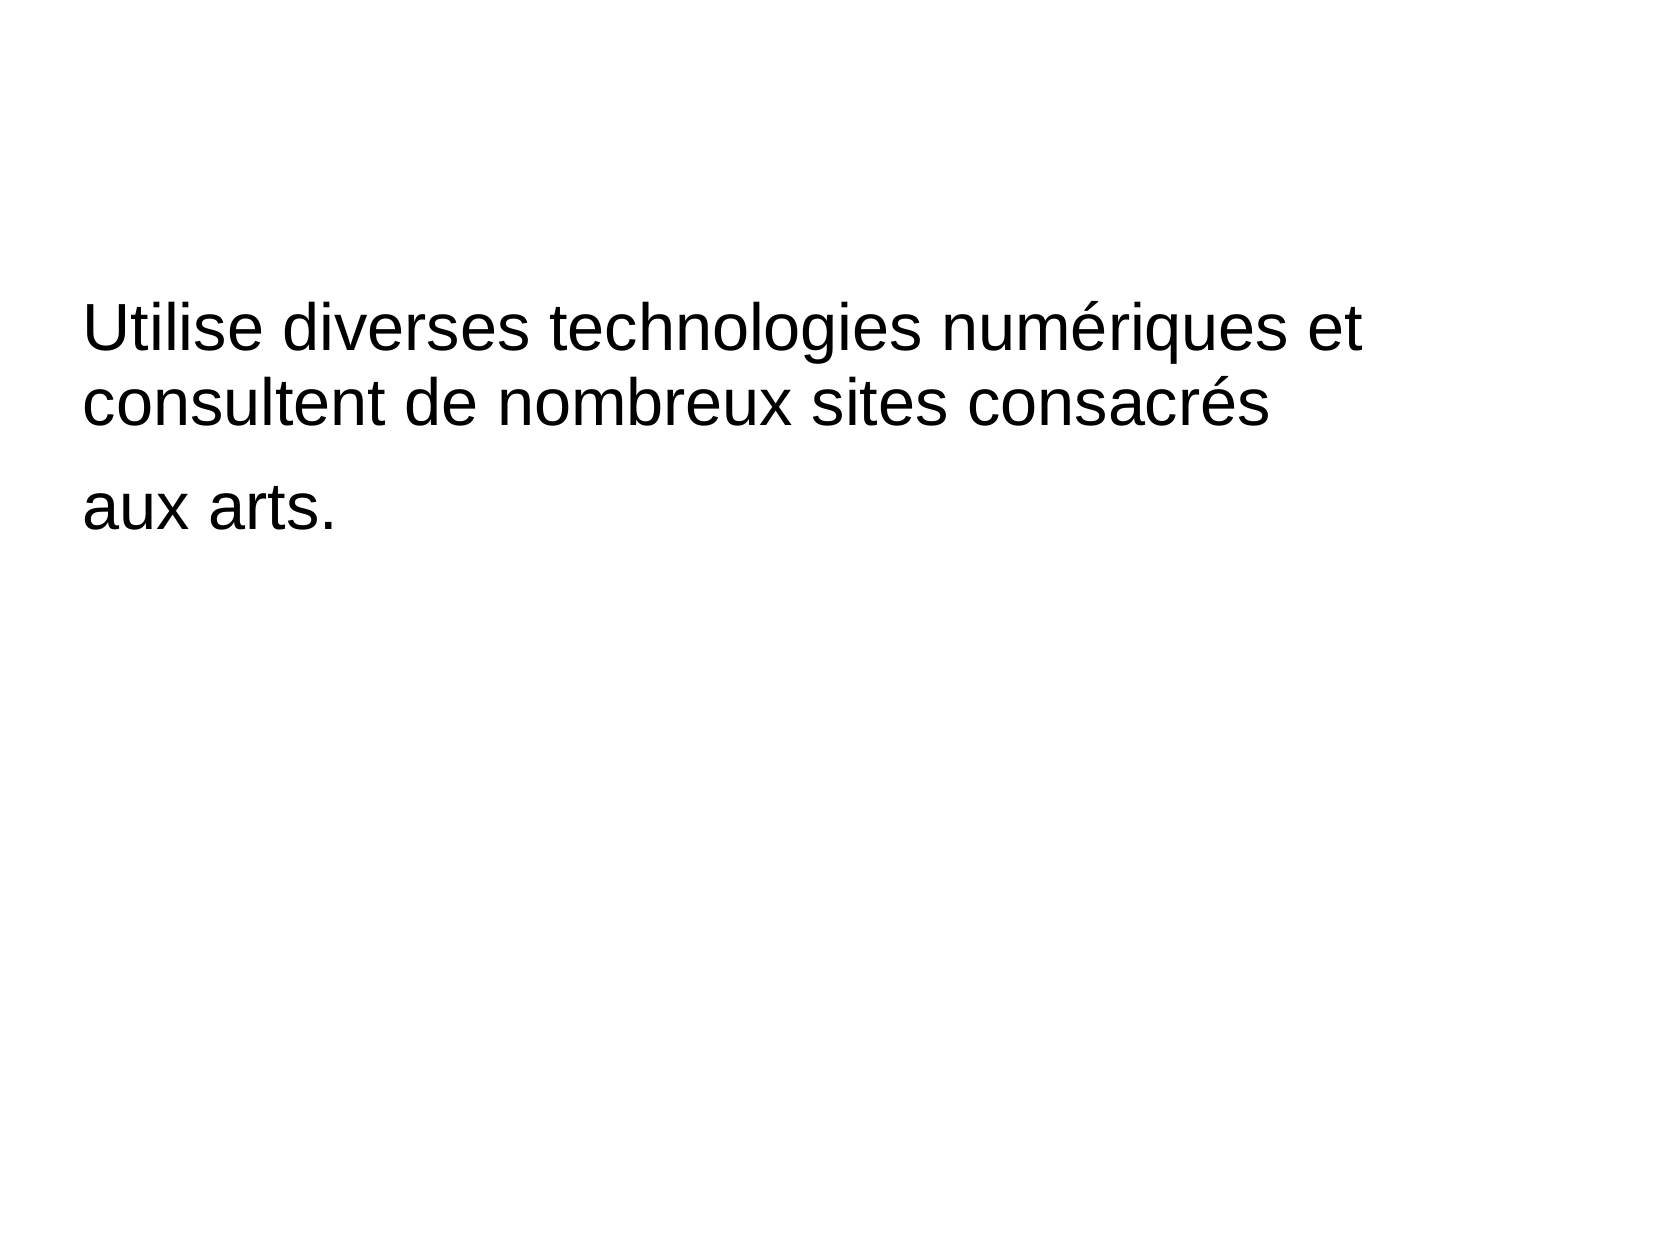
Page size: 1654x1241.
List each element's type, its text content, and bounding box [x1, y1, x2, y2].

list Utilise diverses technologies numériques et consultent de nombreux sites consacrés aux arts. [82, 290, 1571, 1109]
